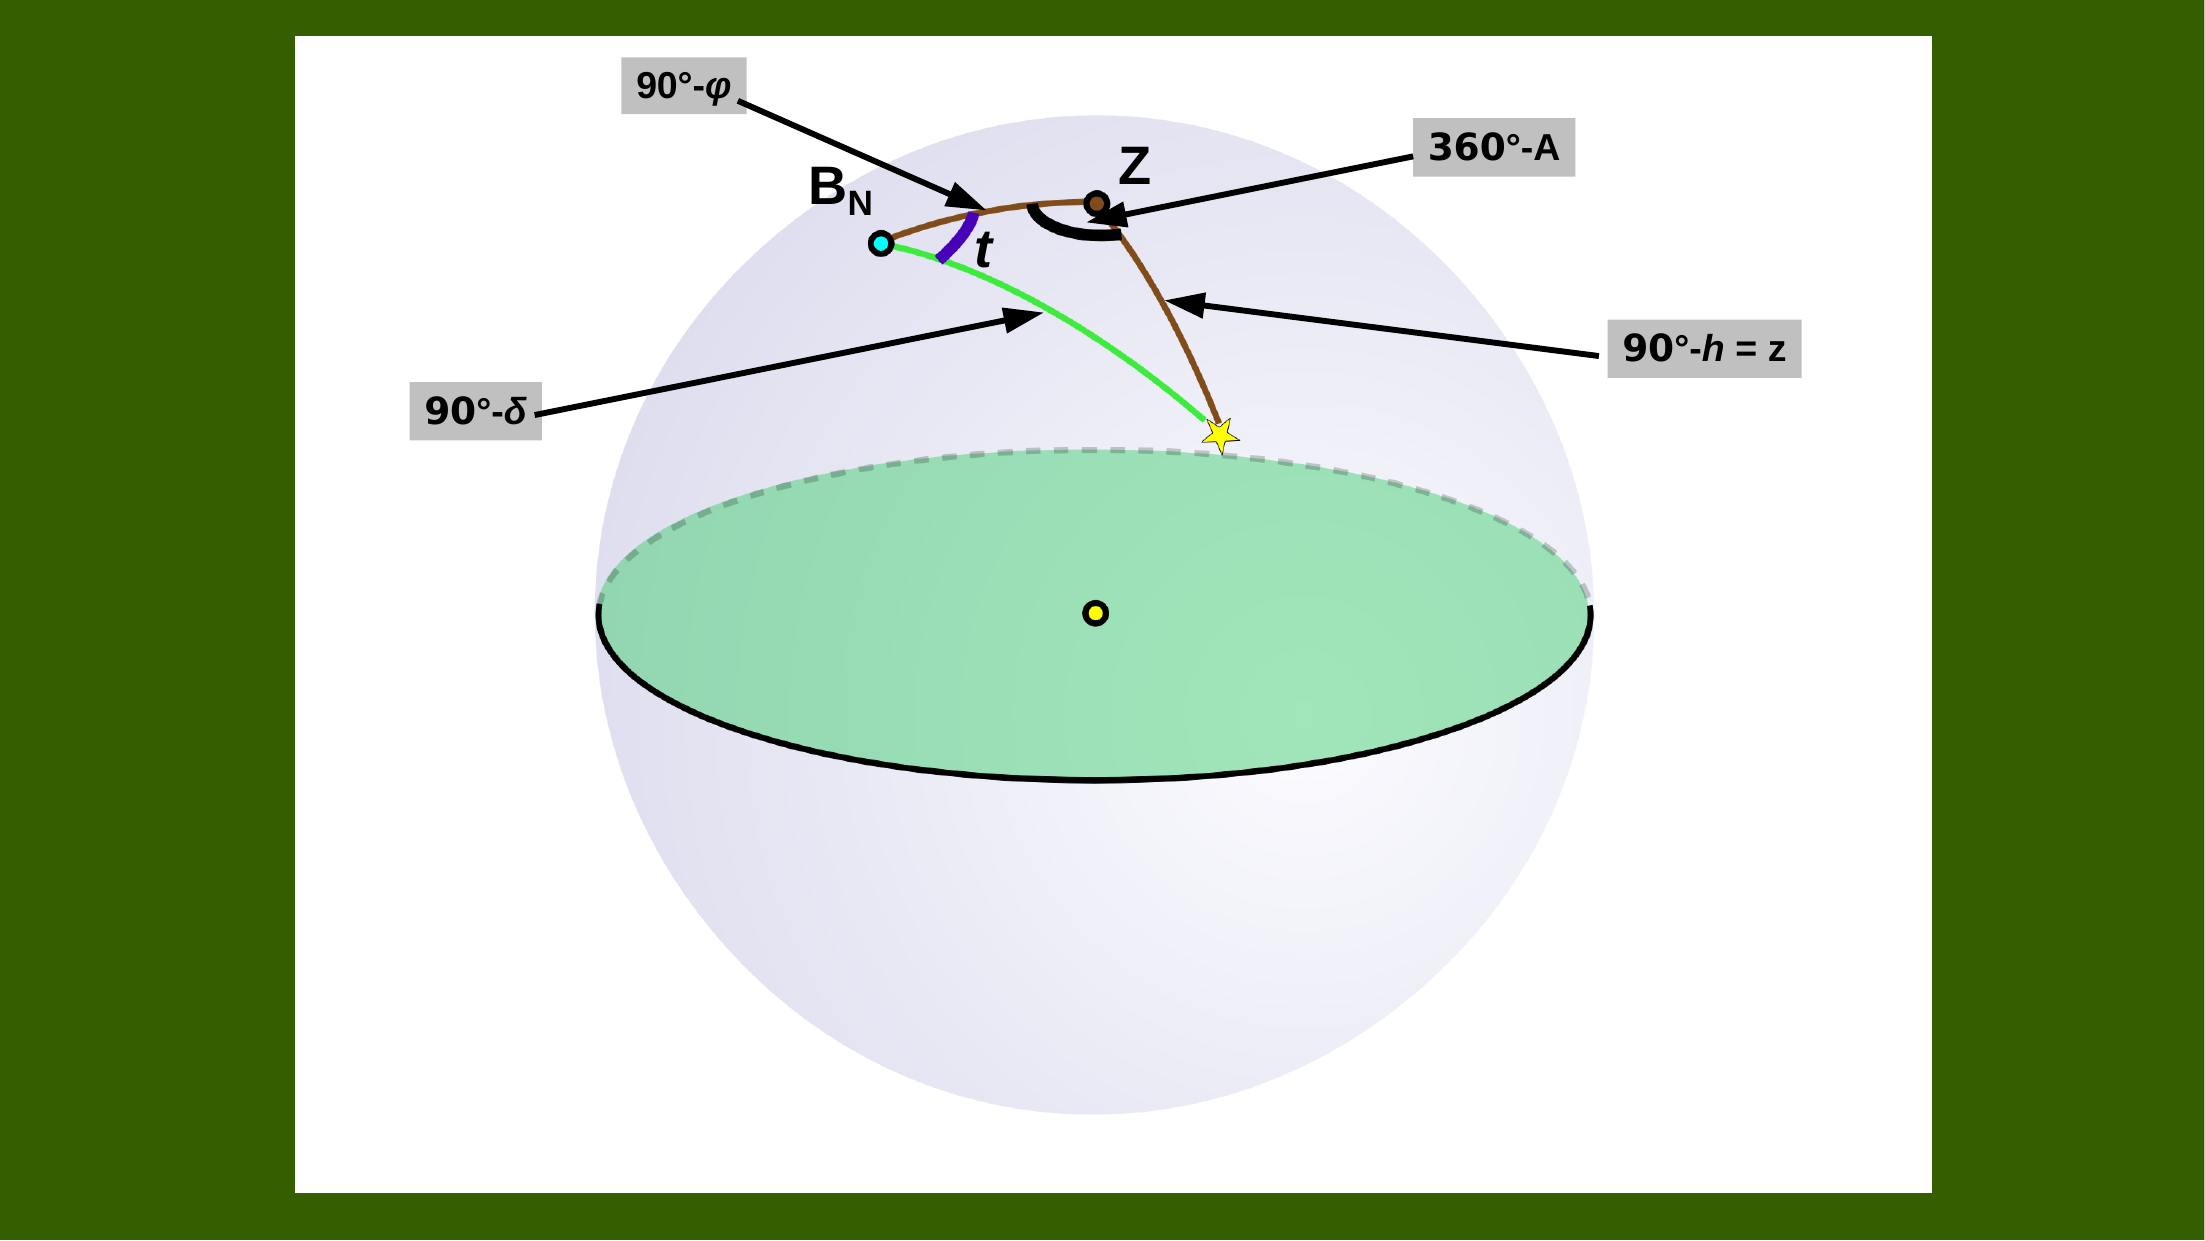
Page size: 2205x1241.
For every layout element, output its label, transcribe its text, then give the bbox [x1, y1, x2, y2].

text_box Z [1104, 127, 1167, 204]
text_box 90°-h = z [1607, 319, 1802, 378]
text_box BN [793, 147, 889, 231]
text_box 360°-A [1413, 118, 1576, 177]
text_box 90°-δ [409, 382, 542, 441]
text_box 90°-φ [621, 57, 747, 115]
picture [295, 36, 1932, 1193]
text_box t [960, 211, 1008, 287]
